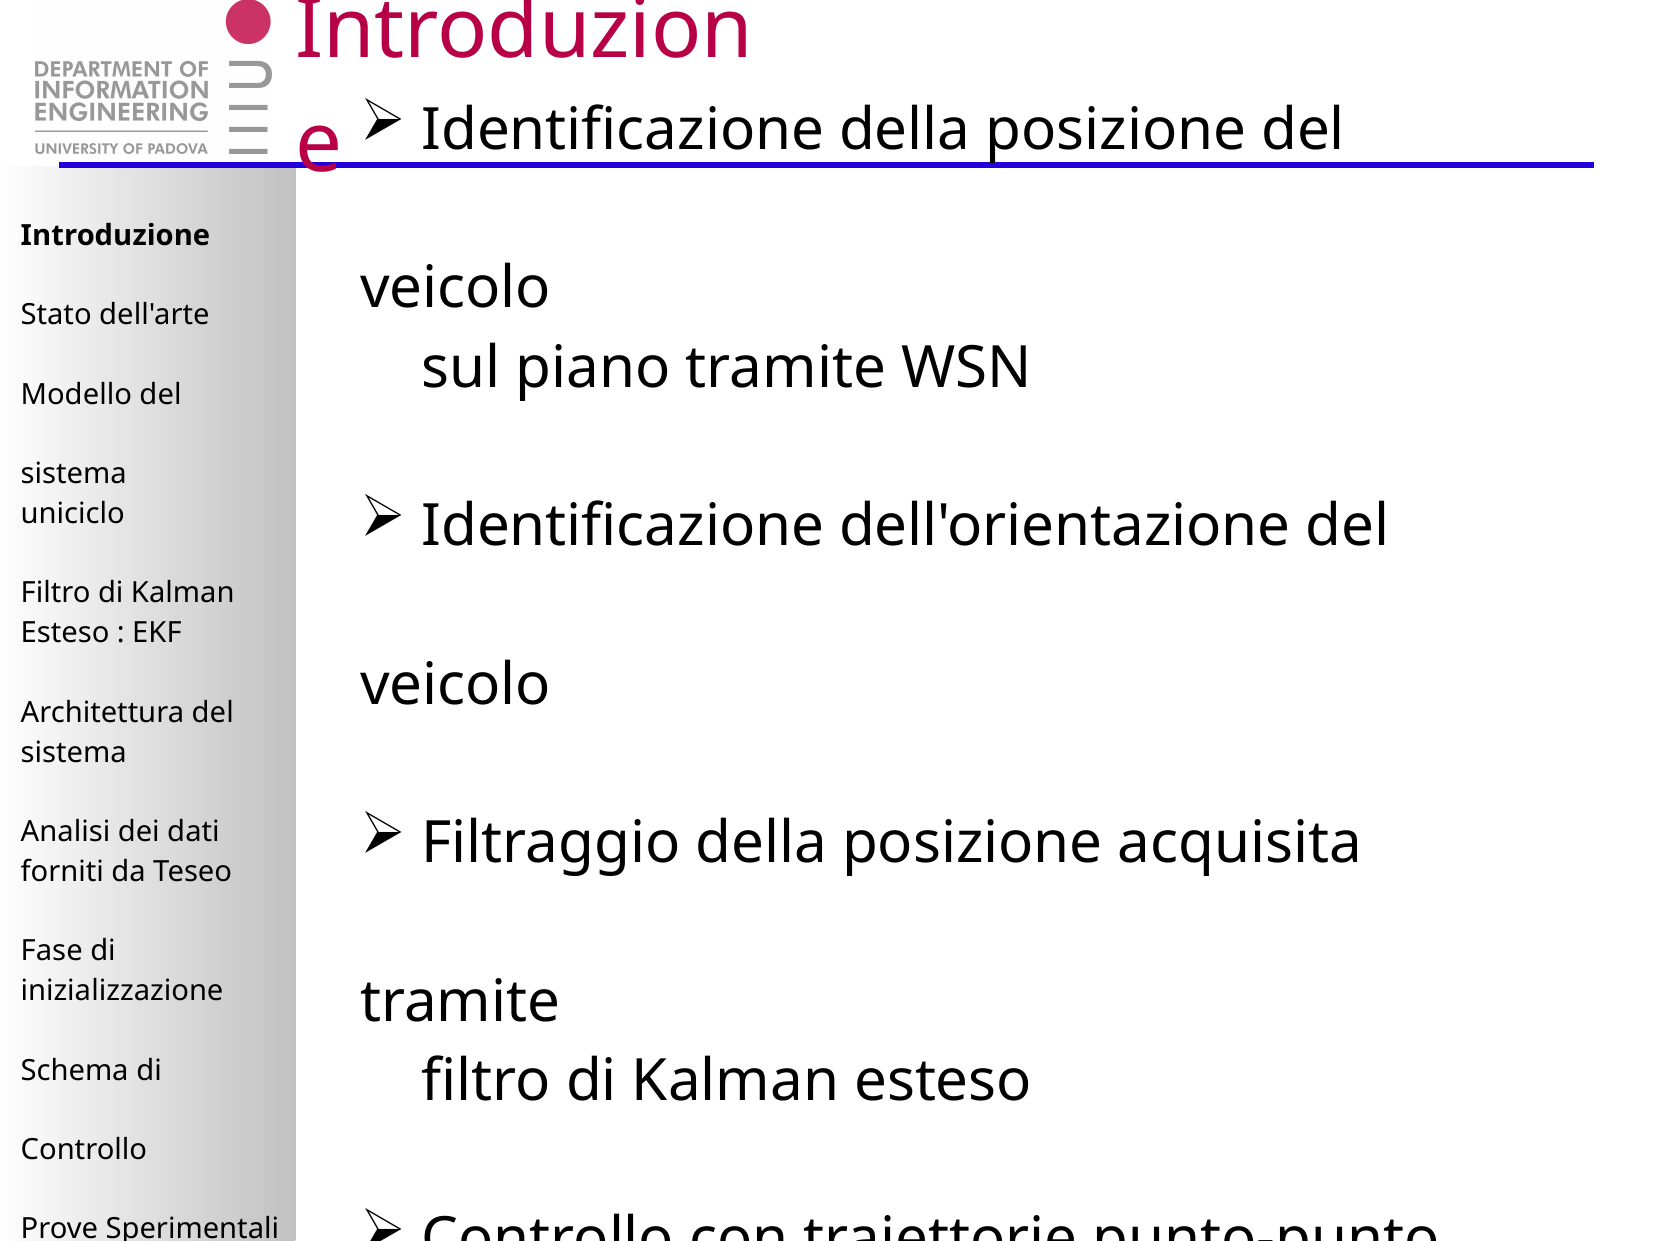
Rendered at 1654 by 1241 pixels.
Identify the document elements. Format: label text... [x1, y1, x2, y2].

text_box Introduzione Stato dell'arte Modello del sistema uniciclo Filtro di Kalman Esteso : EKF Architettura del sistema Analisi dei dati forniti da Teseo Fase di inizializzazione Schema di Controllo Prove Sperimentali Conclusioni Sviluppi futuri [5, 206, 302, 1211]
title Introduzione [295, 16, 768, 148]
picture [35, 0, 272, 154]
subtitle Identificazione della posizione del veicolo sul piano tramite WSN Identificazione dell'orientazione del veicolo Filtraggio della posizione acquisita tramite filtro di Kalman esteso Controllo con traiettorie punto-punto [360, 273, 1512, 1010]
